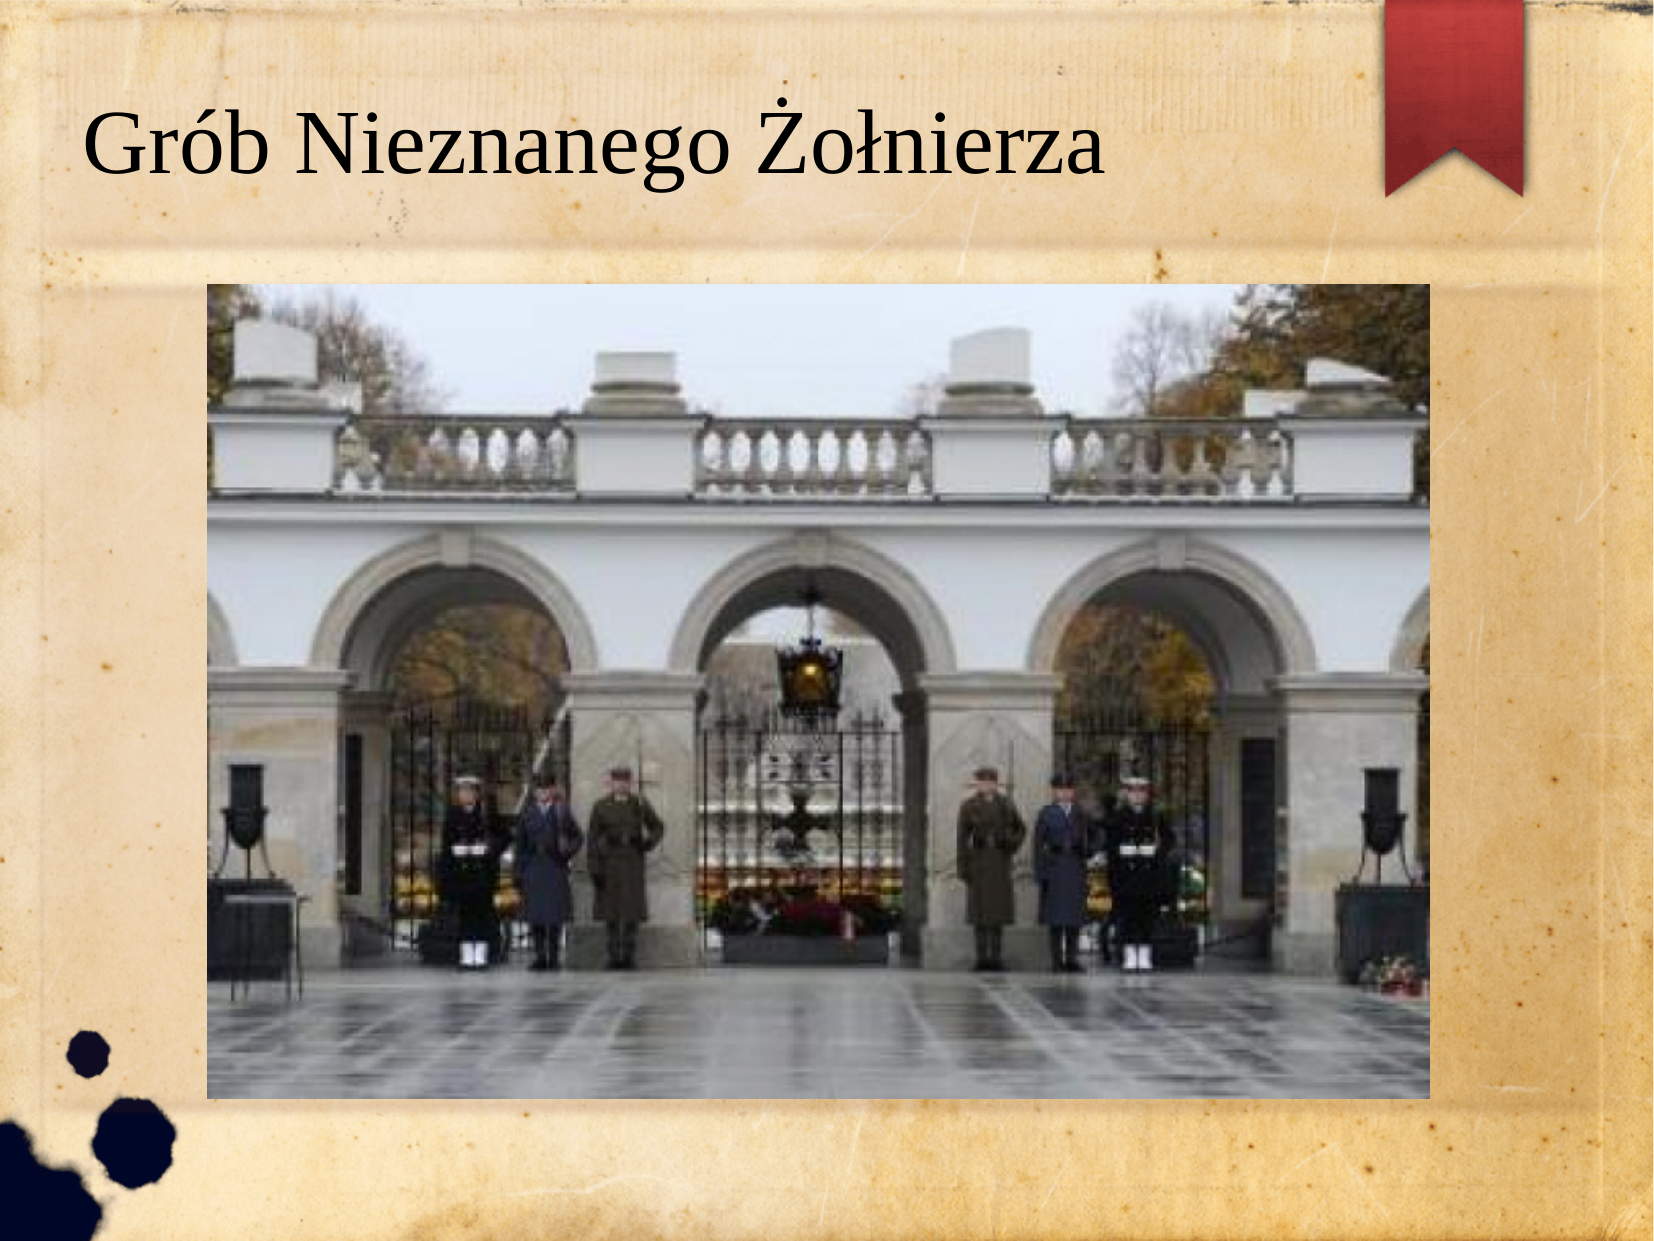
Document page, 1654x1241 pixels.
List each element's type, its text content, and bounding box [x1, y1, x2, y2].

picture [0, 0, 1654, 1241]
title Grób Nieznanego Żołnierza [82, 49, 1347, 237]
